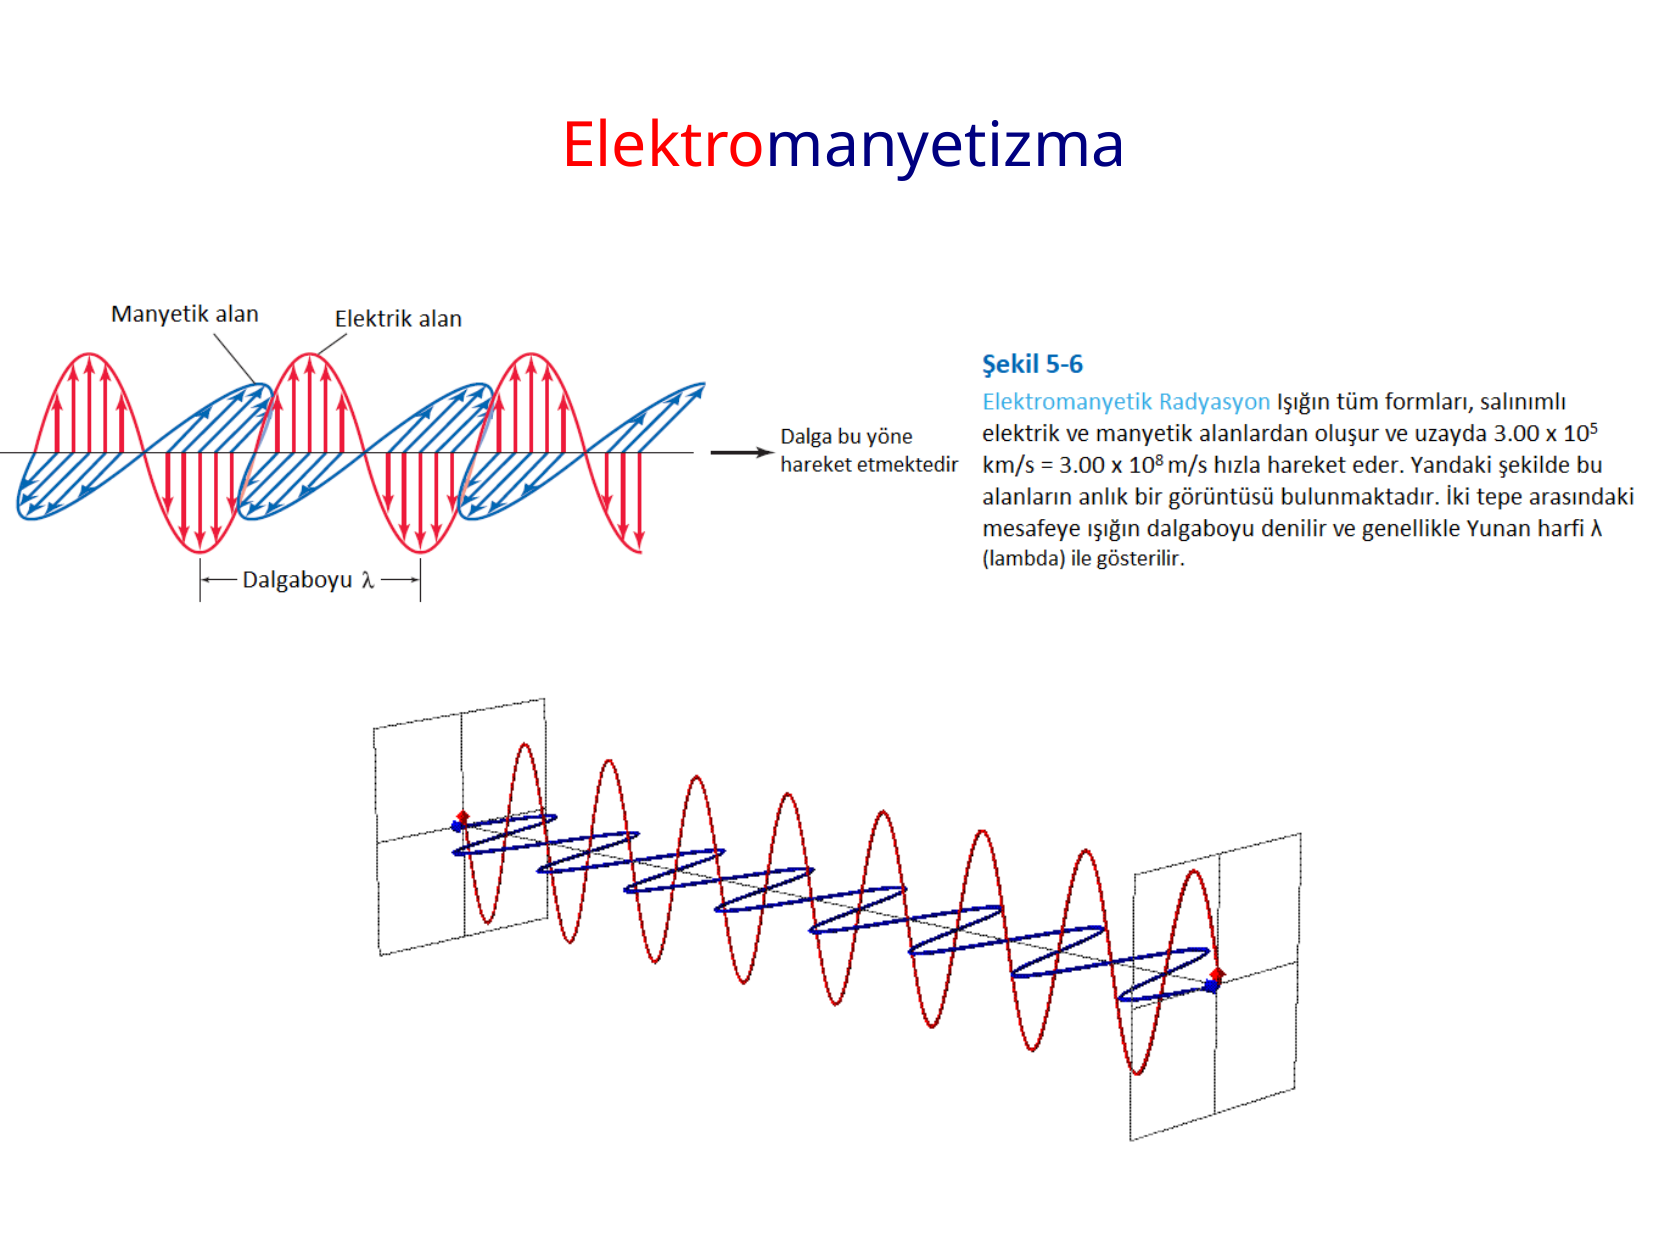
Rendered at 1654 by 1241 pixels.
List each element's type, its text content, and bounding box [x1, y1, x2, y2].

picture [350, 689, 1308, 1148]
title Elektromanyetizma [82, 43, 1571, 241]
picture [0, 273, 1636, 607]
